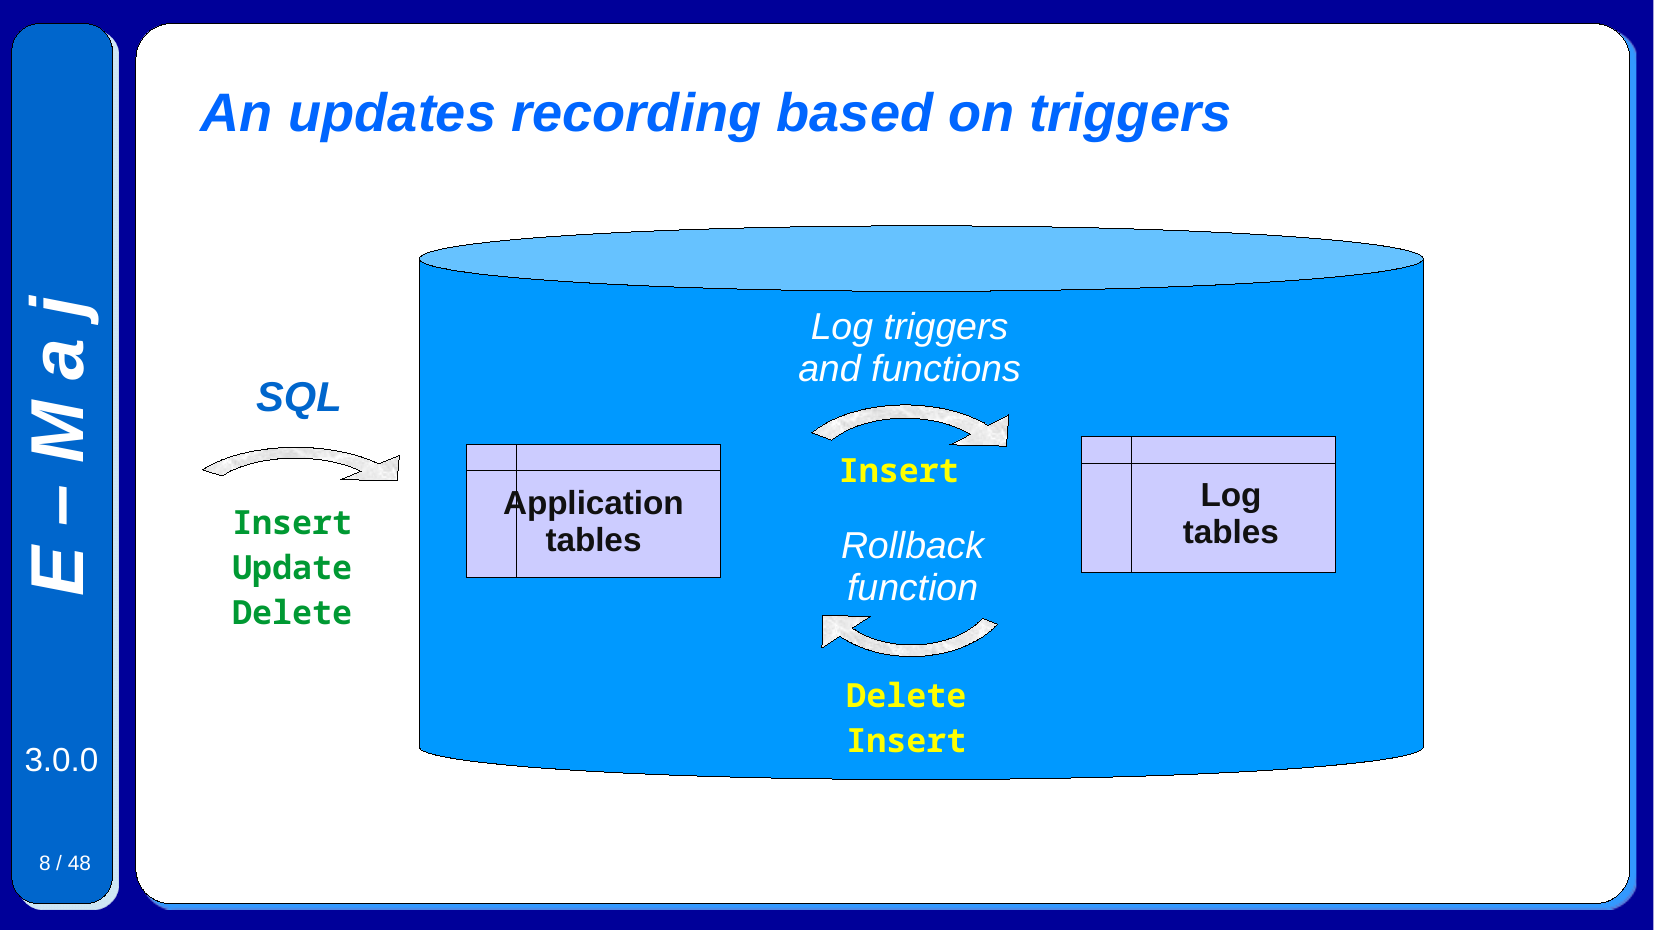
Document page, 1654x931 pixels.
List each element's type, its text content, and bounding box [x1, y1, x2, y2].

text_box Log tables [1138, 468, 1323, 561]
text_box Application tables [448, 476, 739, 569]
text_box Insert Update Delete [183, 491, 402, 626]
text_box Rollback function [755, 516, 1070, 616]
text_box [419, 260, 1424, 780]
text_box SQL [194, 366, 404, 428]
text_box [202, 447, 400, 481]
text_box Delete Insert [802, 664, 1010, 759]
text_box Insert [817, 439, 981, 494]
title An updates recording based on triggers [200, 34, 1575, 191]
text_box Log triggers and functions [761, 298, 1058, 398]
